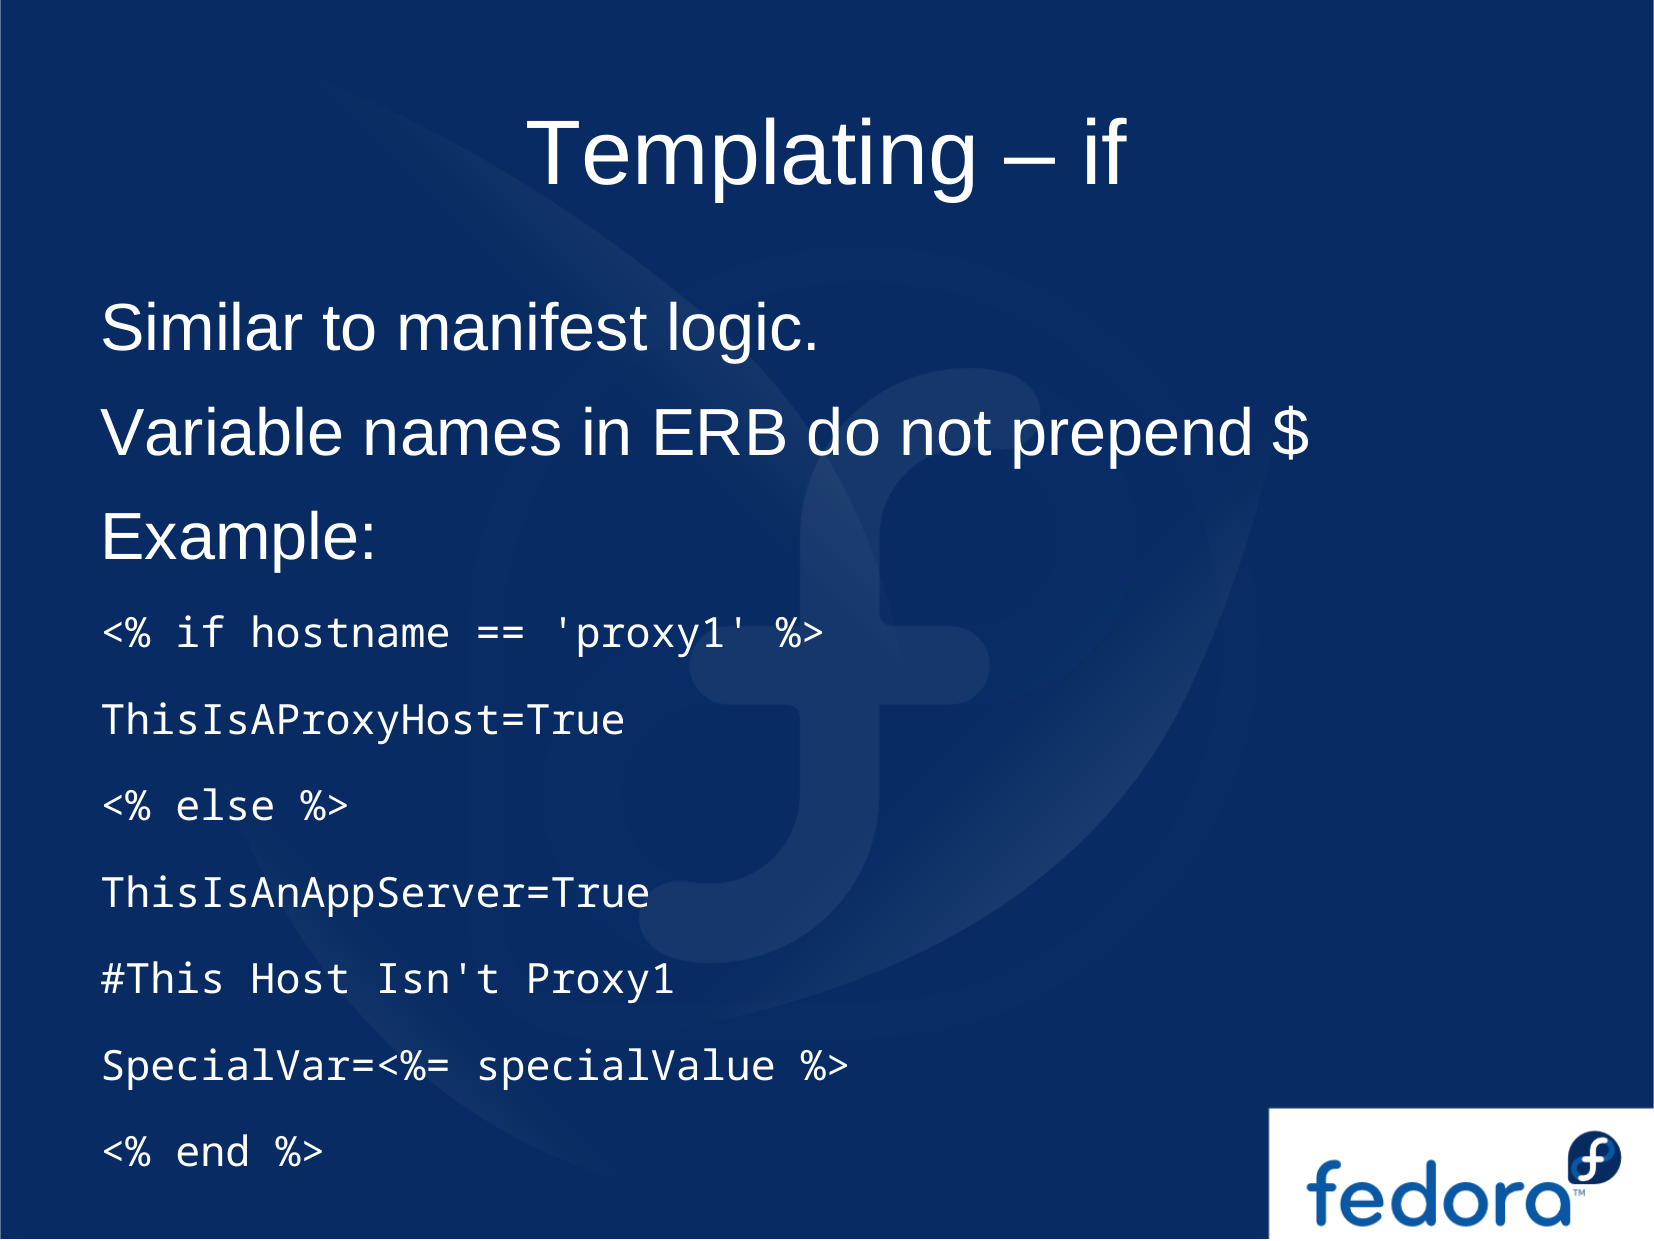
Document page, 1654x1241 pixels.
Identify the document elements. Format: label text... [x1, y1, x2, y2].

list Similar to manifest logic. Variable names in ERB do not prepend $ Example: <% if hostname == 'proxy1' %> ThisIsAProxyHost=True <% else %> ThisIsAnAppServer=True #This Host Isn't Proxy1 SpecialVar=<%= specialValue %> <% end %> [82, 290, 1571, 1113]
picture [0, 0, 1654, 1239]
title Templating – if [82, 56, 1571, 250]
